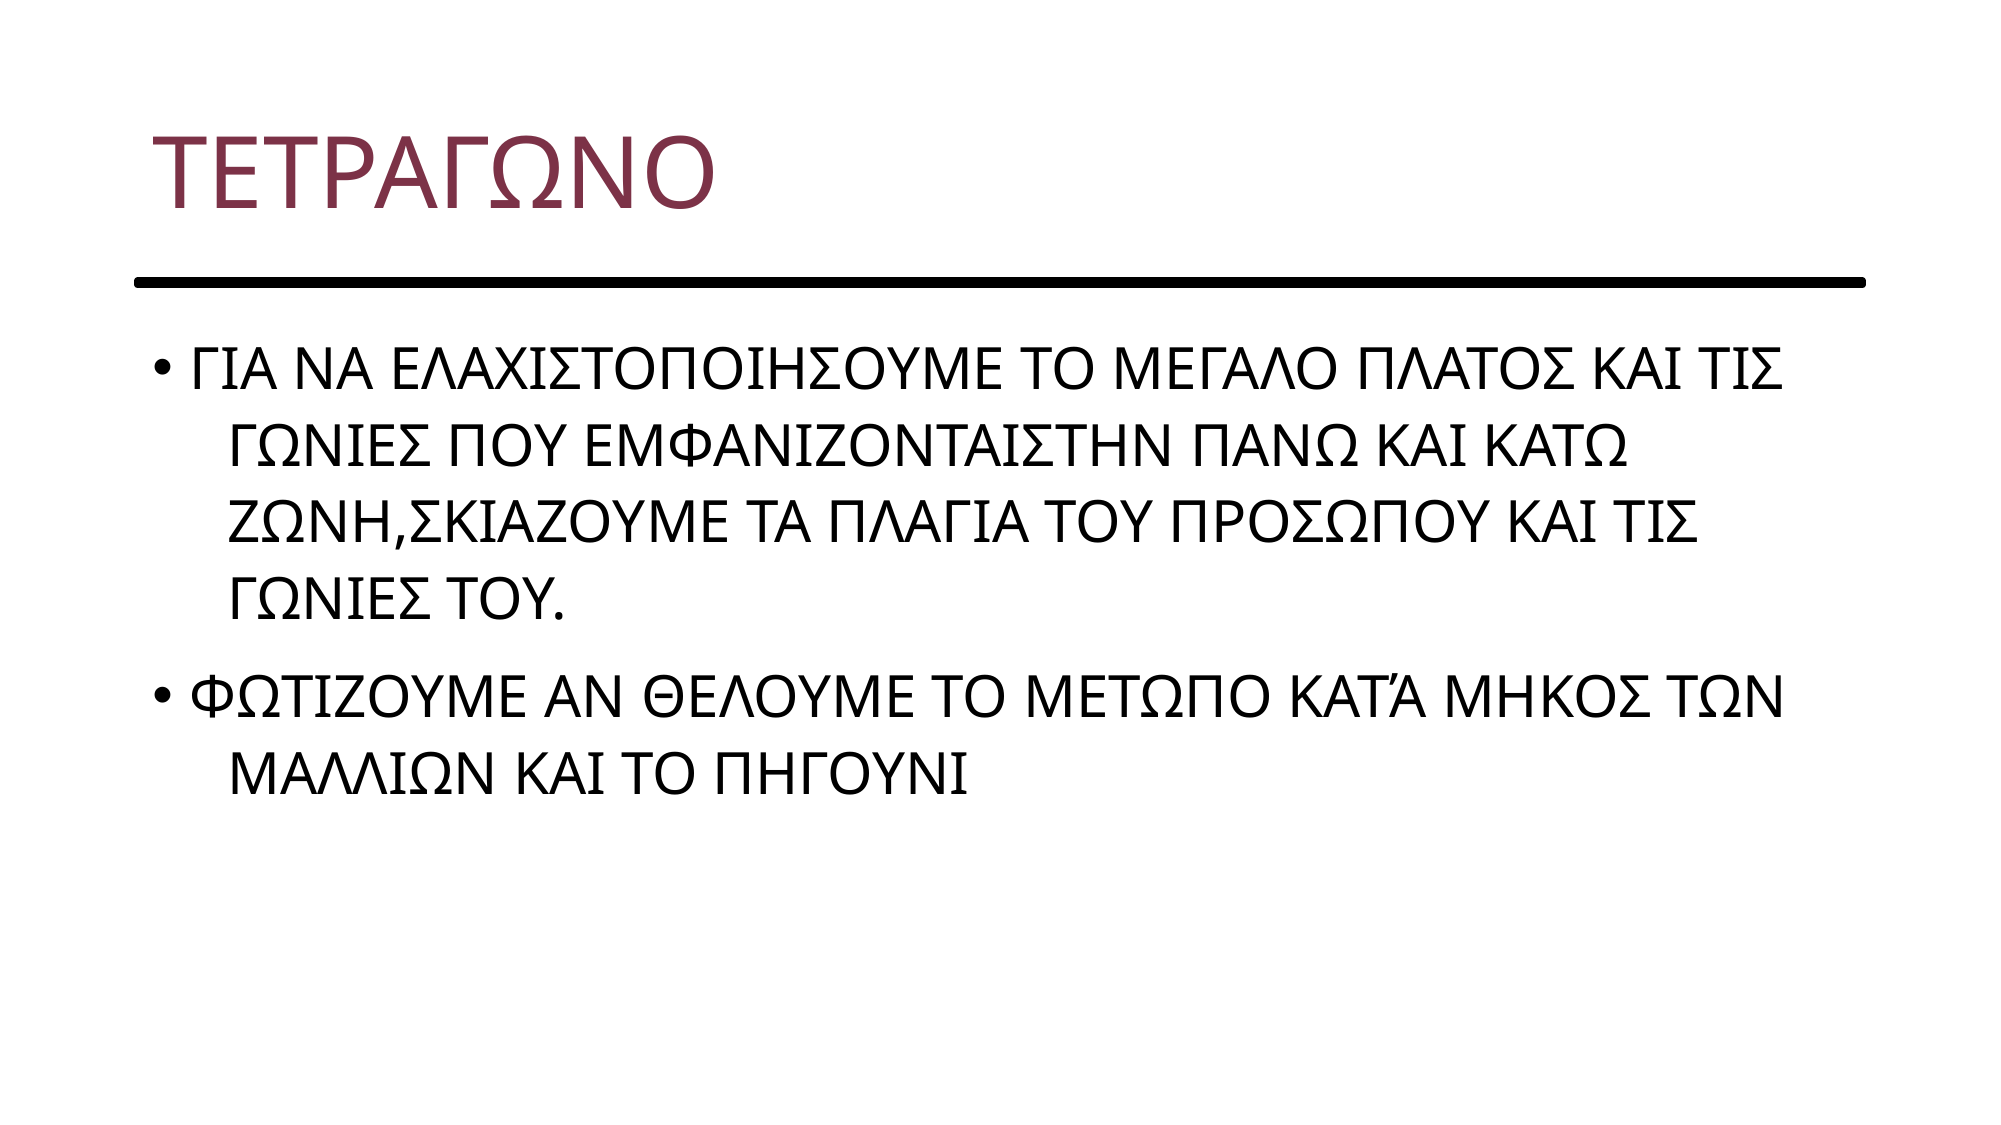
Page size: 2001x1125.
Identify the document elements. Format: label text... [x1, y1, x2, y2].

list ΓΙΑ ΝΑ ΕΛΑΧΙΣΤΟΠΟΙΗΣΟΥΜΕ ΤΟ ΜΕΓΑΛΟ ΠΛΑΤΟΣ ΚΑΙ ΤΙΣ ΓΩΝΙΕΣ ΠΟΥ ΕΜΦΑΝΙΖΟΝΤΑΙΣΤΗΝ ΠΑΝΩ ΚΑΙ ΚΑΤΩ ΖΩΝΗ,ΣΚΙΑΖΟΥΜΕ ΤΑ ΠΛΑΓΙΑ ΤΟΥ ΠΡΟΣΩΠΟΥ ΚΑΙ ΤΙΣ ΓΩΝΙΕΣ ΤΟΥ. ΦΩΤΙΖΟΥΜΕ ΑΝ ΘΕΛΟΥΜΕ ΤΟ ΜΕΤΩΠΟ ΚΑΤΆ ΜΗΚΟΣ ΤΩΝ ΜΑΛΛΙΩΝ ΚΑΙ ΤΟ ΠΗΓΟΥΝΙ [137, 316, 1863, 1014]
title ΤΕΤΡΑΓΩΝΟ [137, 59, 1863, 278]
